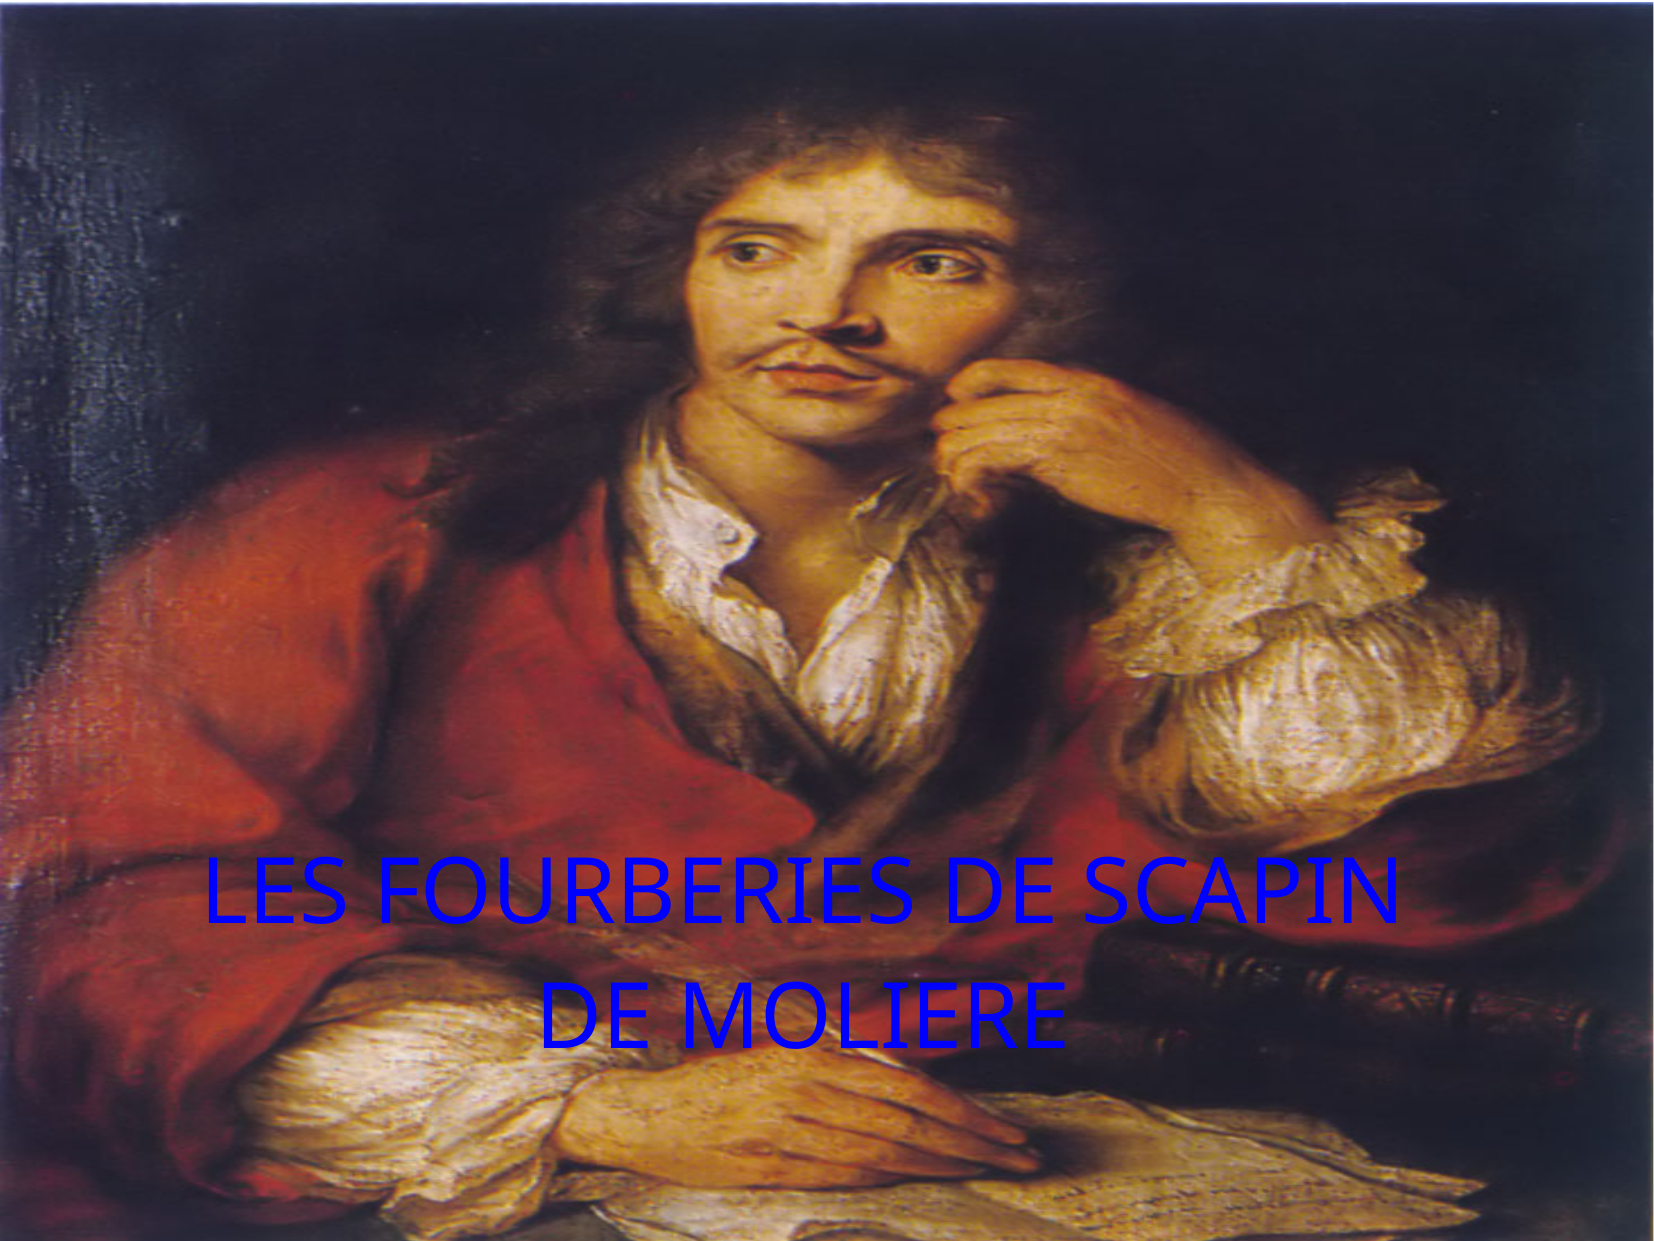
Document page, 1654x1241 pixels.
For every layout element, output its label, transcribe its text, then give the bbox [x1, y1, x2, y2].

picture [0, 2, 1654, 1241]
title LES FOURBERIES DE SCAPIN DE MOLIERE [59, 803, 1548, 1099]
